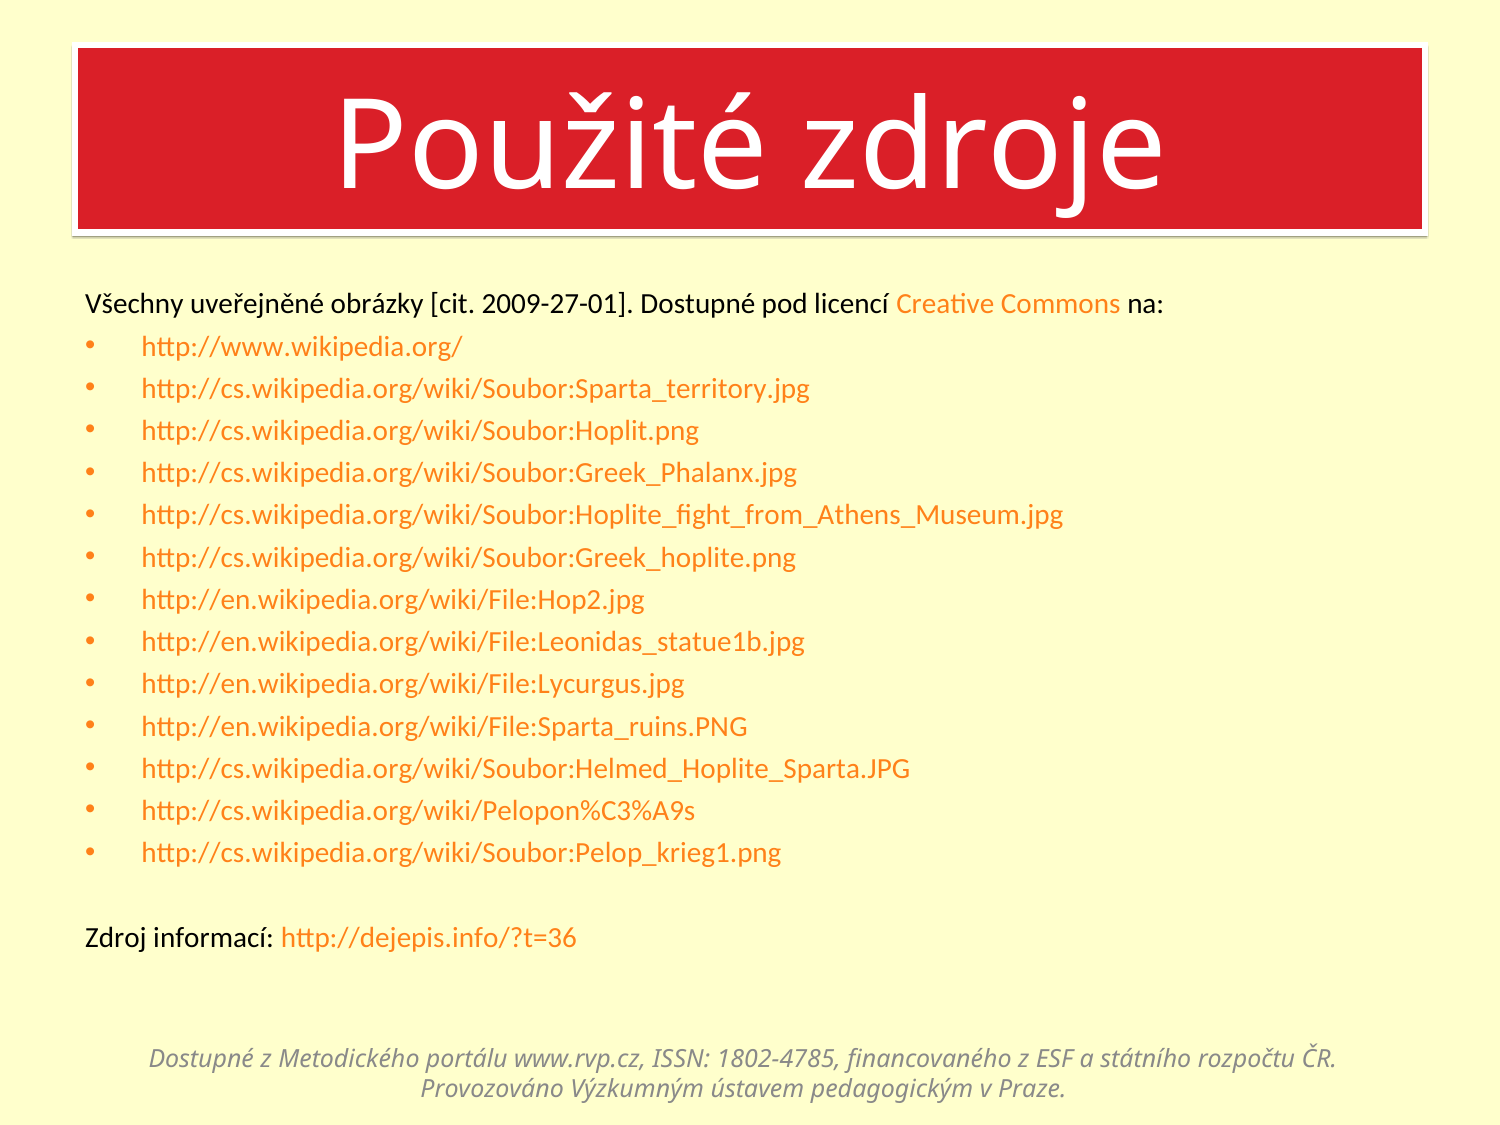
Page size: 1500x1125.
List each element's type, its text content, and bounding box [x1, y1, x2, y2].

title Použité zdroje [75, 45, 1426, 233]
text_box Dostupné z Metodického portálu www.rvp.cz, ISSN: 1802-4785, financovaného z ESF a státního rozpočtu ČR. Provozováno Výzkumným ústavem pedagogickým v Praze. [70, 1042, 1419, 1103]
list Všechny uveřejněné obrázky [cit. 2009-27-01]. Dostupné pod licencí Creative Commons na: http://www.wikipedia.org/ http://cs.wikipedia.org/wiki/Soubor:Sparta_territory.jpg http://cs.wikipedia.org/wiki/Soubor:Hoplit.png http://cs.wikipedia.org/wiki/Soubor:Greek_Phalanx.jpg http://cs.wikipedia.org/wiki/Soubor:Hoplite_fight_from_Athens_Museum.jpg http://cs.wikipedia.org/wiki/Soubor:Greek_hoplite.png http://en.wikipedia.org/wiki/File:Hop2.jpg http://en.wikipedia.org/wiki/File:Leonidas_statue1b.jpg http://en.wikipedia.org/wiki/File:Lycurgus.jpg http://en.wikipedia.org/wiki/File:Sparta_ruins.PNG http://cs.wikipedia.org/wiki/Soubor:Helmed_Hoplite_Sparta.JPG http://cs.wikipedia.org/wiki/Pelopon%C3%A9s http://cs.wikipedia.org/wiki/Soubor:Pelop_krieg1.png Zdroj informací: http://dejepis.info/?t=36 [70, 277, 1289, 1042]
